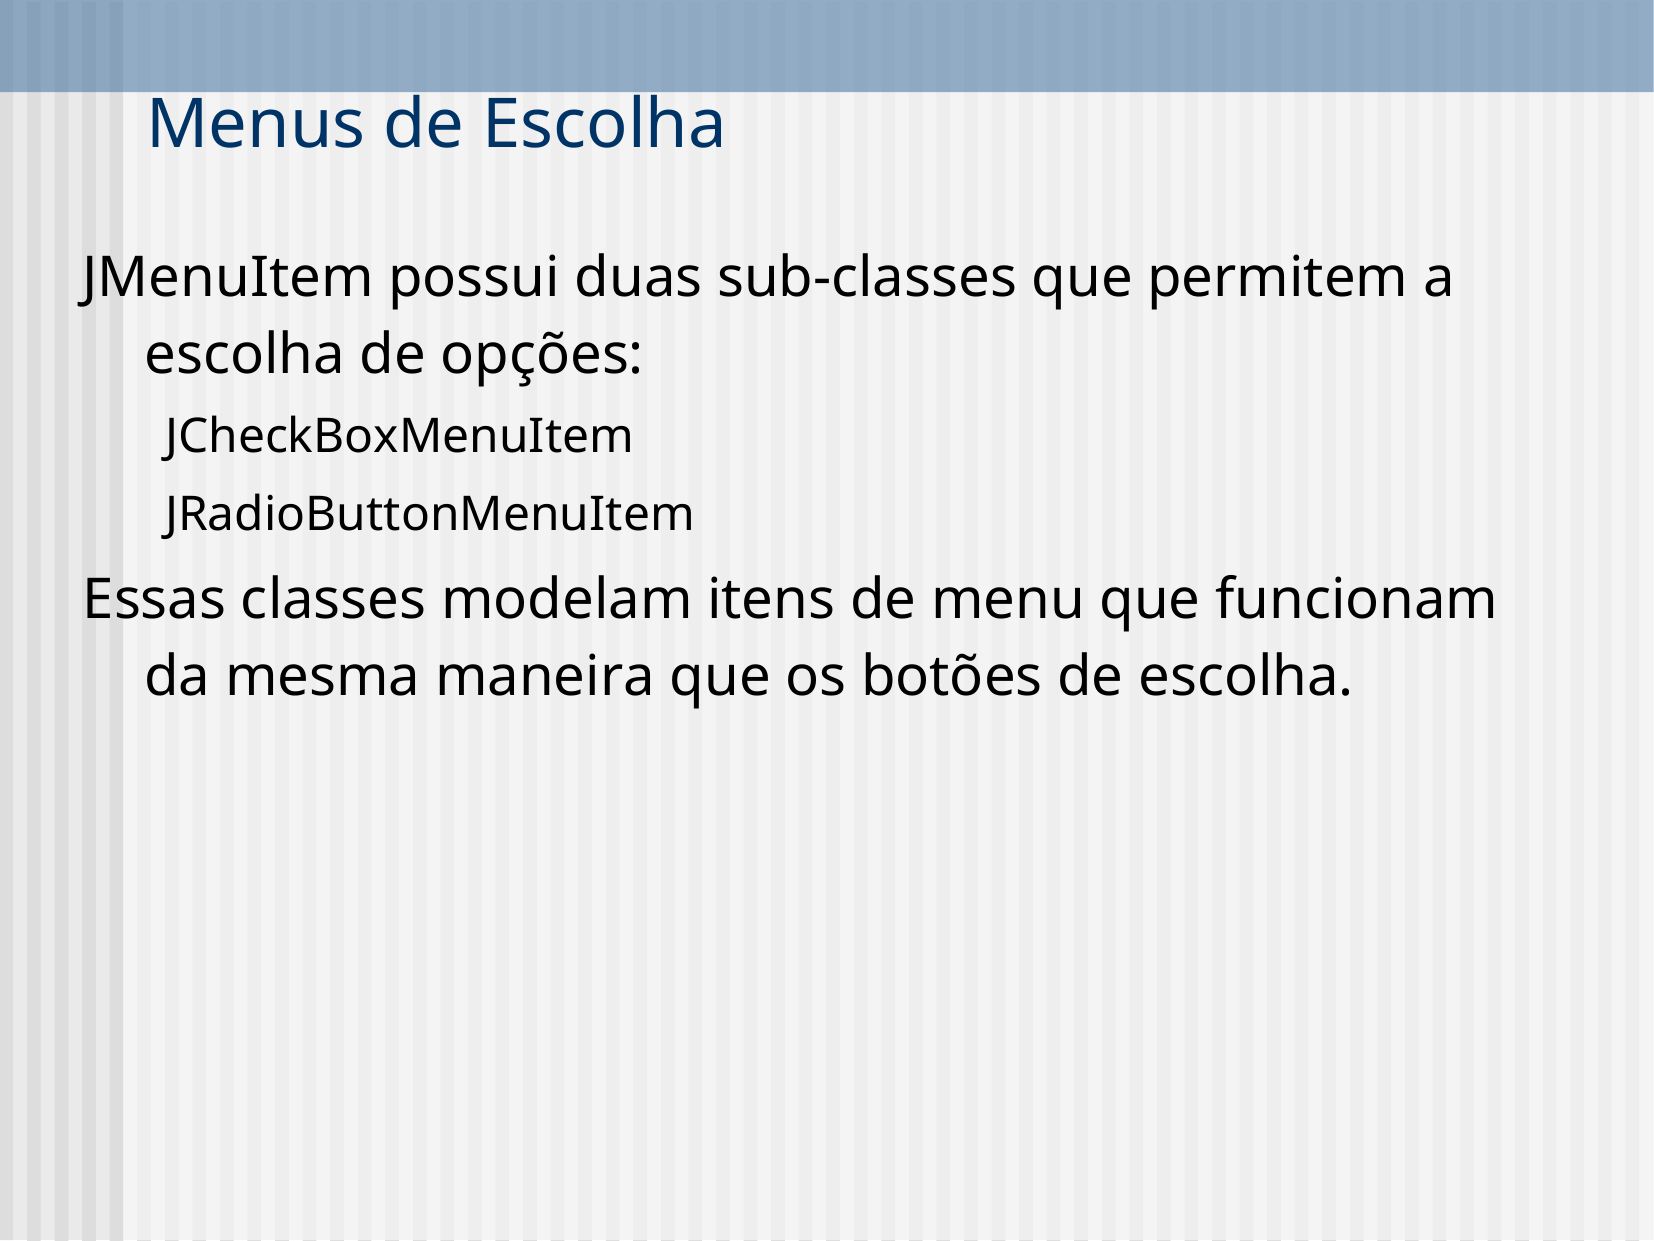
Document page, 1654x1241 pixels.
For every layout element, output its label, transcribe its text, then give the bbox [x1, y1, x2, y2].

list JMenuItem possui duas sub-classes que permitem a escolha de opções: JCheckBoxMenuItem JRadioButtonMenuItem Essas classes modelam itens de menu que funcionam da mesma maneira que os botões de escolha. [82, 236, 1571, 1094]
title Menus de Escolha [146, 36, 1536, 204]
